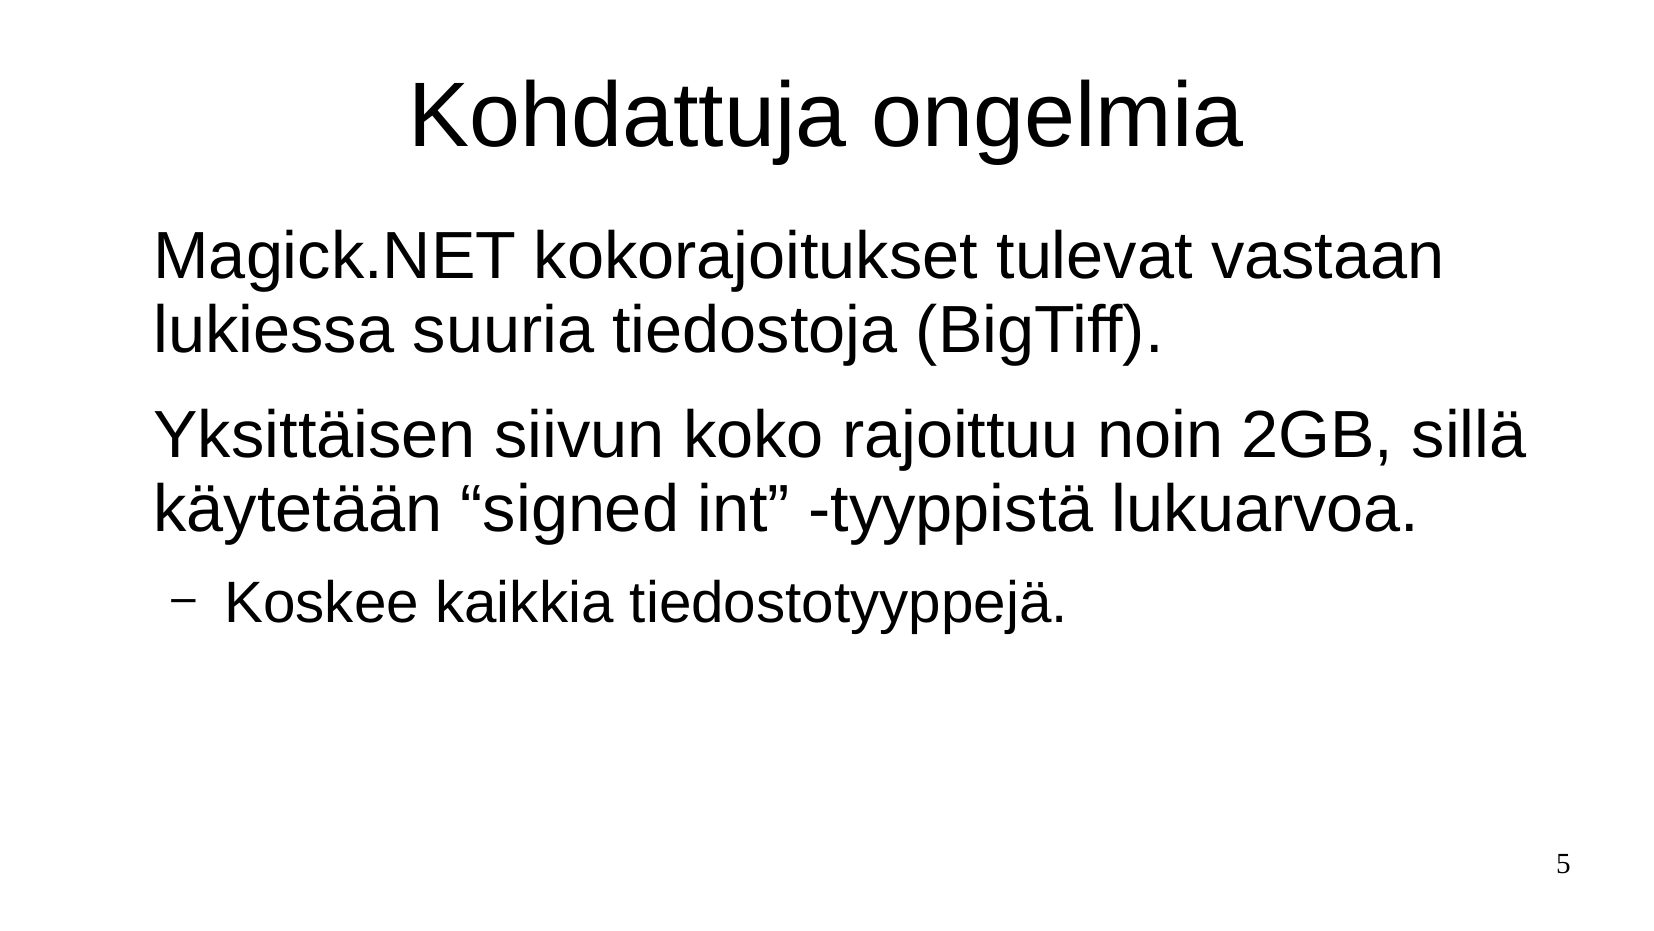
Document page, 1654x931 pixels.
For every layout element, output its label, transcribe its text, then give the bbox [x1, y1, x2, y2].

list Magick.NET kokorajoitukset tulevat vastaan lukiessa suuria tiedostoja (BigTiff). Yksittäisen siivun koko rajoittuu noin 2GB, sillä käytetään “signed int” -tyyppistä lukuarvoa. Koskee kaikkia tiedostotyyppejä. [82, 217, 1571, 758]
title Kohdattuja ongelmia [82, 37, 1571, 193]
